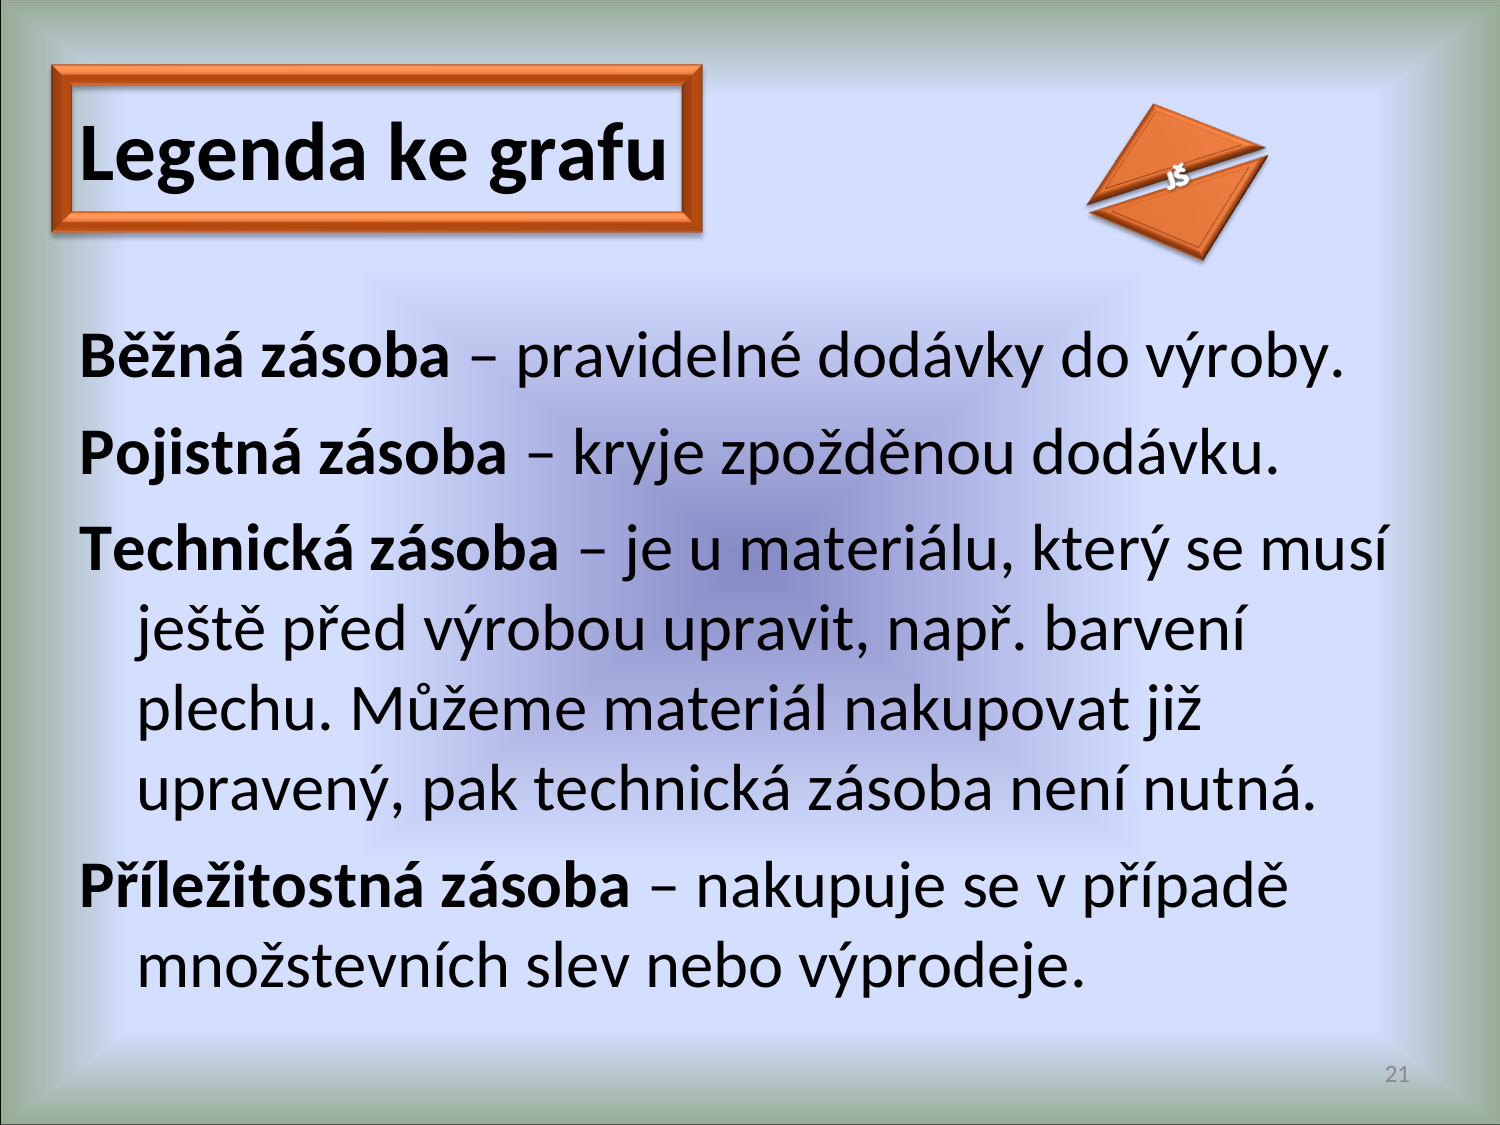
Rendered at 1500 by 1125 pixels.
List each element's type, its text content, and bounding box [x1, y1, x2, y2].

list Legenda ke grafu Běžná zásoba – pravidelné dodávky do výroby. Pojistná zásoba – kryje zpožděnou dodávku. Technická zásoba – je u materiálu, který se musí ještě před výrobou upravit, např. barvení plechu. Můžeme materiál nakupovat již upravený, pak technická zásoba není nutná. Příležitostná zásoba – nakupuje se v případě množstevních slev nebo výprodeje. [64, 90, 1415, 1105]
picture [0, 0, 1500, 1125]
text_box <číslo> [1074, 1042, 1426, 1103]
